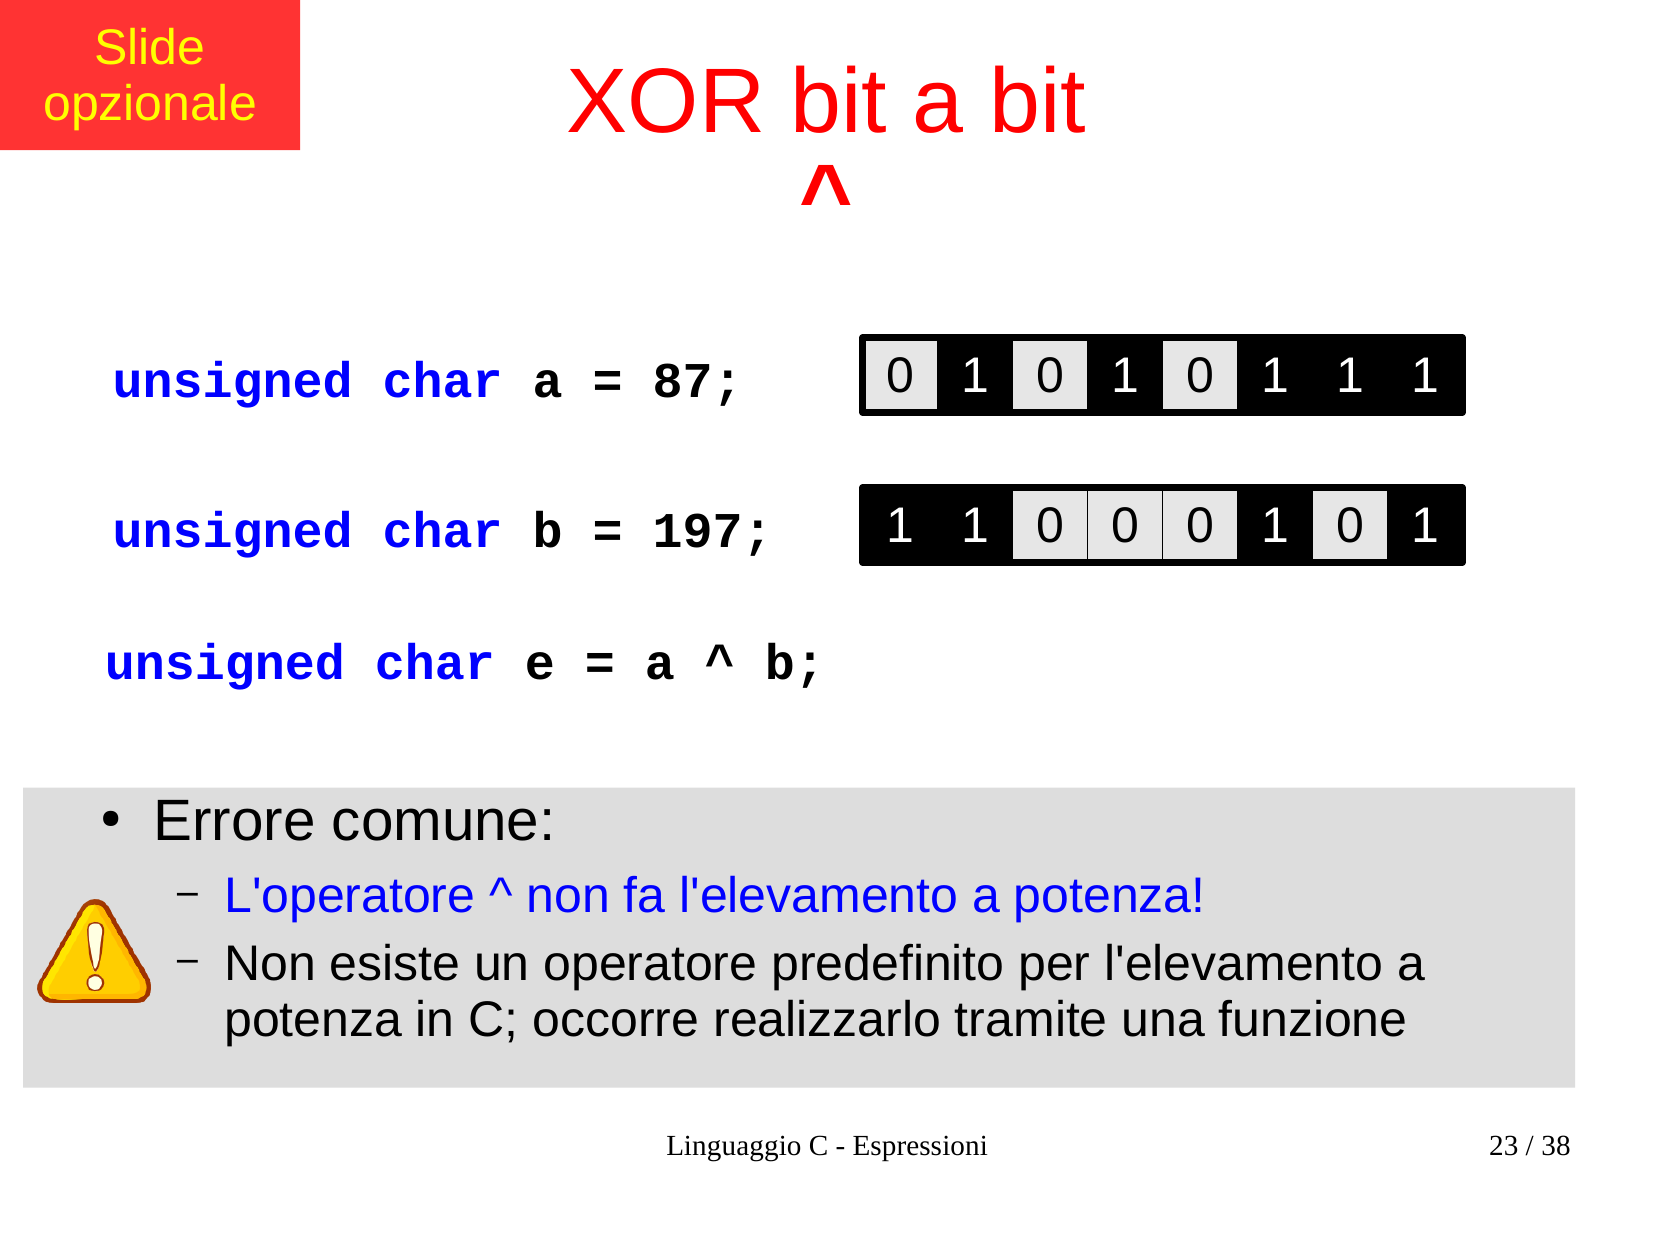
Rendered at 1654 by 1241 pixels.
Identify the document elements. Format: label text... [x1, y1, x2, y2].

picture [37, 899, 151, 1003]
text_box [1571, 787, 1576, 1088]
text_box 0 [1162, 491, 1237, 559]
text_box 1 [1237, 341, 1312, 409]
text_box Slide opzionale [0, 0, 301, 151]
text_box 1 [938, 491, 1013, 559]
list Errore comune: L'operatore ^ non fa l'elevamento a potenza! Non esiste un operatore predefinito per l'elevamento a potenza in C; occorre realizzarlo tramite una funzione [82, 787, 1571, 1088]
text_box 0 [1012, 341, 1087, 409]
text_box unsigned char e = a ^ b; [104, 637, 826, 751]
text_box 0 [1087, 491, 1162, 559]
text_box 1 [1237, 491, 1313, 559]
text_box 0 [1013, 491, 1087, 559]
text_box 1 [1312, 341, 1387, 409]
text_box 1 [1387, 341, 1459, 409]
text_box unsigned char a = 87; [112, 355, 743, 413]
text_box 0 [1163, 341, 1237, 409]
text_box 1 [866, 491, 938, 559]
text_box unsigned char b = 197; [112, 505, 773, 563]
text_box 0 [866, 341, 937, 409]
title XOR bit a bit ^ [82, 49, 1571, 257]
text_box [23, 787, 82, 1088]
text_box 1 [937, 341, 1012, 409]
text_box 0 [1313, 491, 1387, 559]
text_box 1 [1087, 341, 1163, 409]
text_box 1 [1387, 491, 1459, 559]
